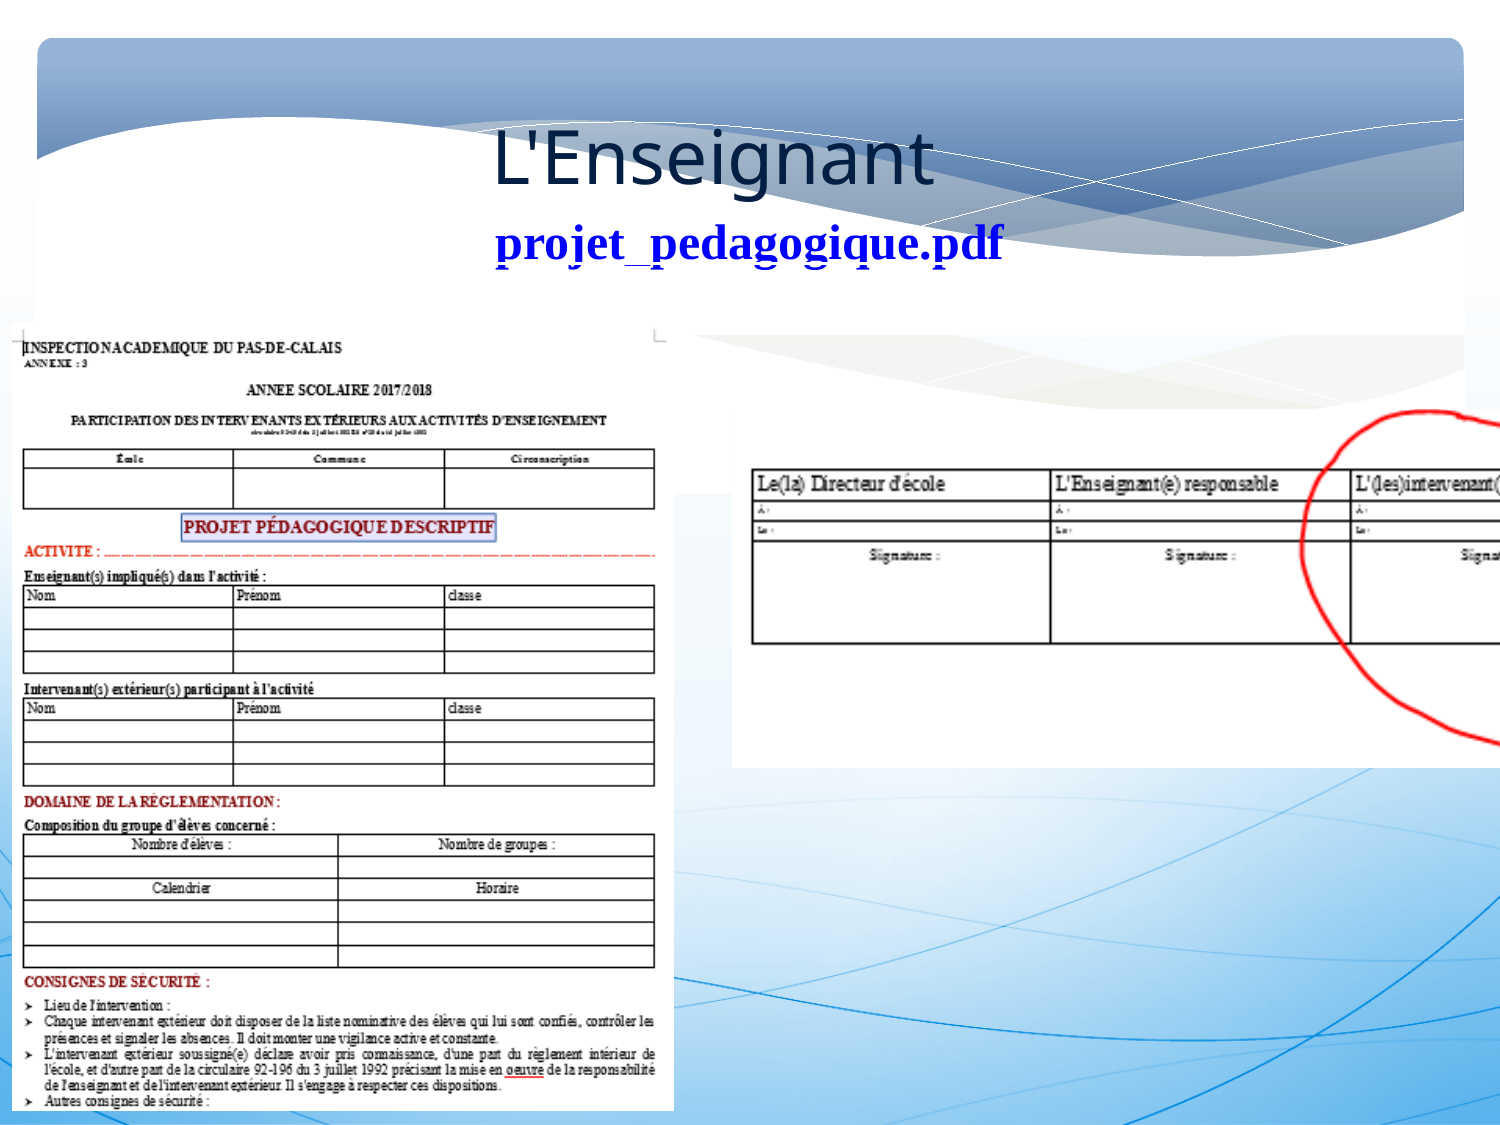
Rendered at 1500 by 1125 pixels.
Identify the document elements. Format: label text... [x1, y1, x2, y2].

text_box projet_pedagogique.pdf [47, 131, 1441, 319]
text_box L'Enseignant [105, 101, 1322, 131]
picture [0, 0, 1500, 1125]
